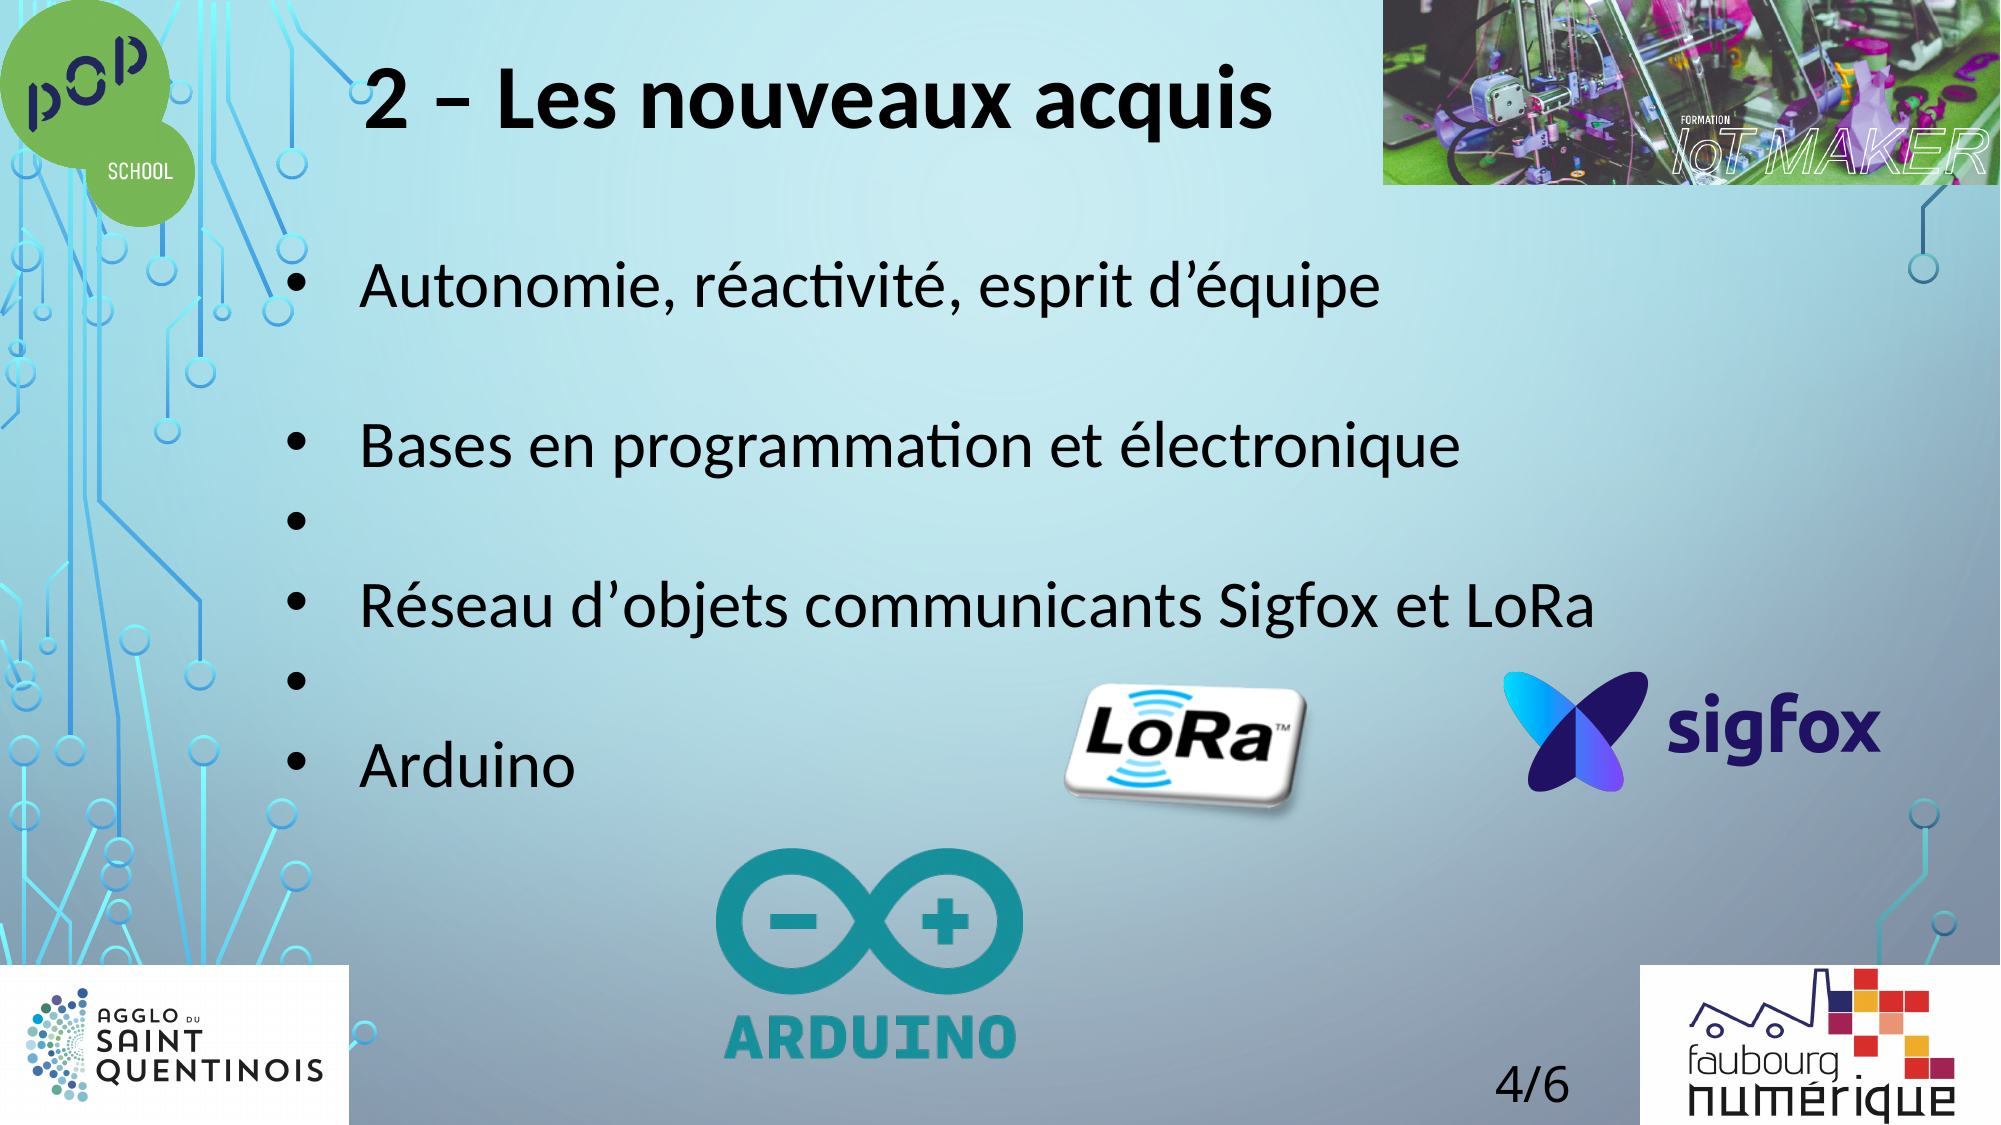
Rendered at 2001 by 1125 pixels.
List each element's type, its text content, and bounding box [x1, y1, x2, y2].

picture [1383, 0, 2000, 185]
picture [1461, 621, 1923, 834]
picture [1041, 673, 1332, 834]
picture [716, 848, 1023, 1059]
picture [0, 0, 195, 228]
text_box 2 – Les nouveaux acquis [348, 28, 1300, 156]
text_box Autonomie, réactivité, esprit d’équipe Bases en programmation et électronique Réseau d’objets communicants Sigfox et LoRa Arduino [269, 233, 1907, 815]
picture [0, 965, 349, 1125]
text_box 4/6 [1480, 1045, 1592, 1121]
picture [1640, 965, 2000, 1125]
